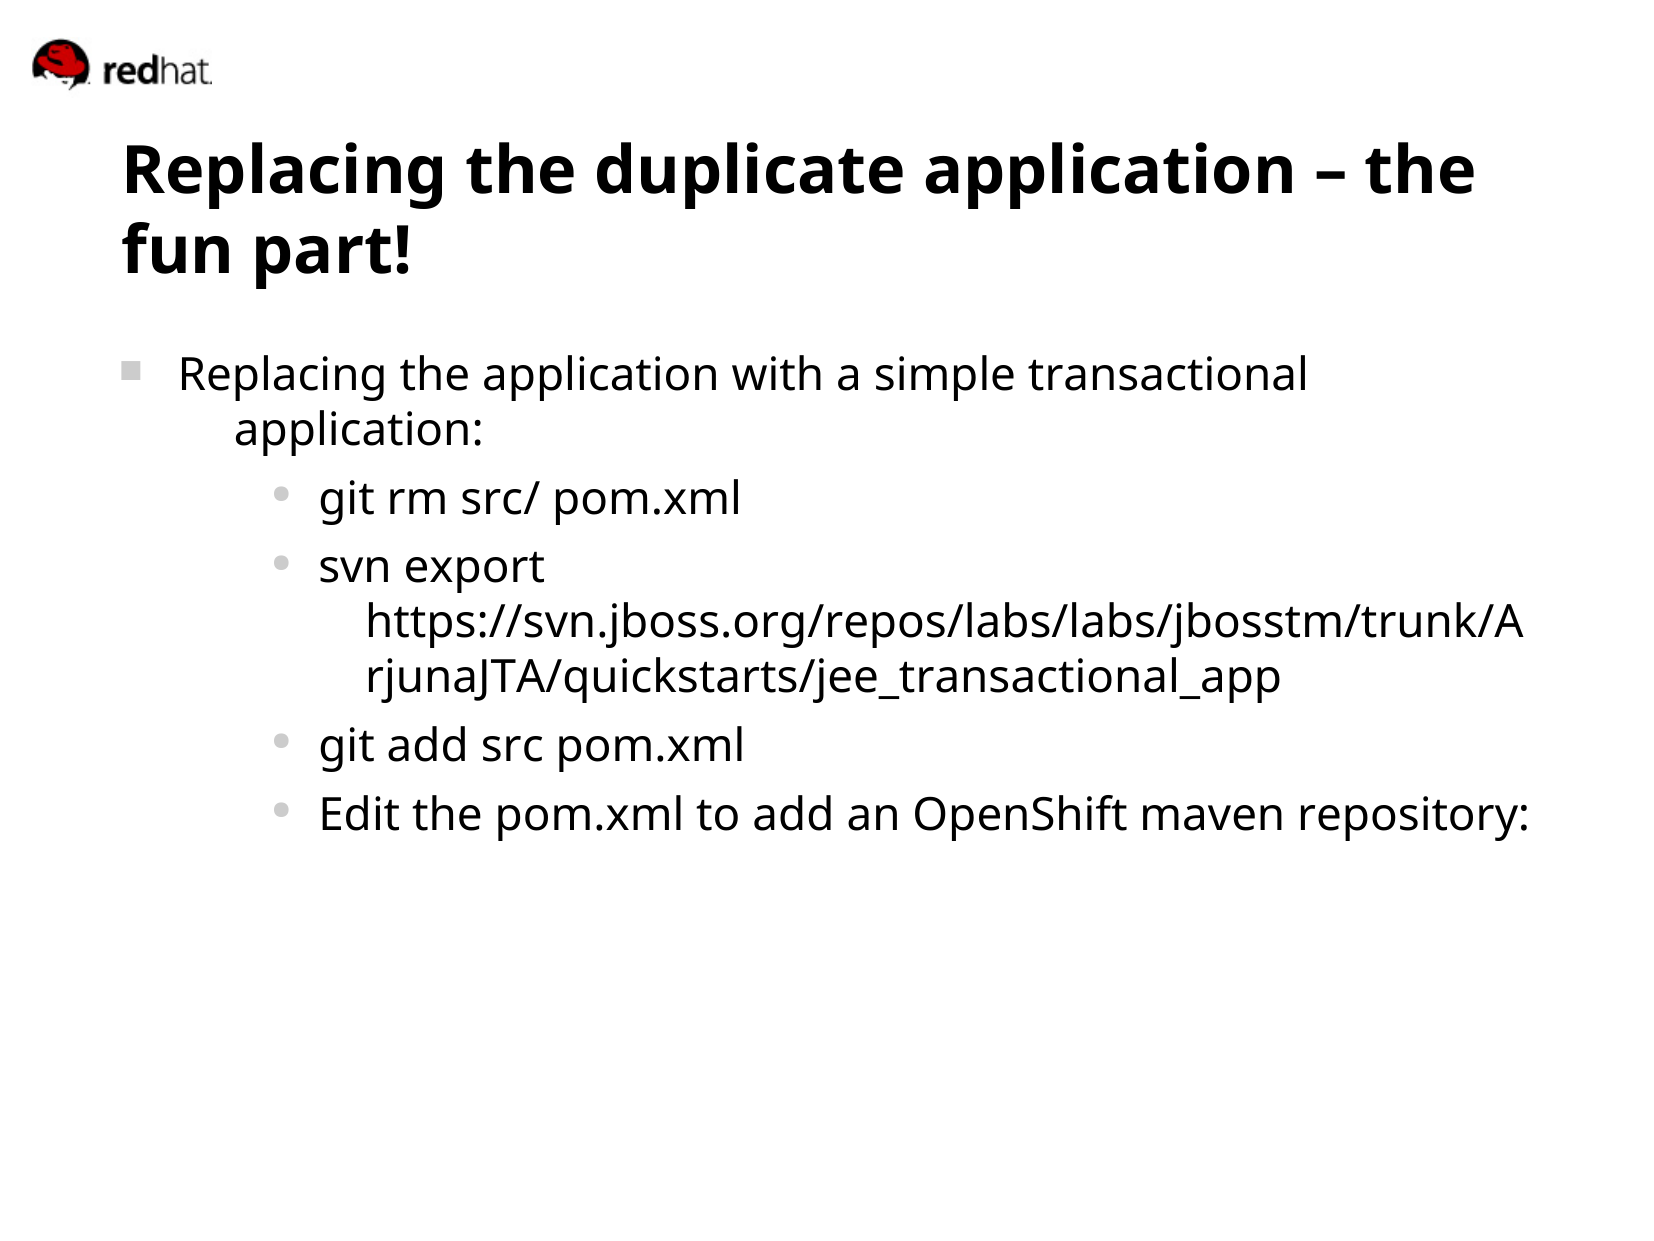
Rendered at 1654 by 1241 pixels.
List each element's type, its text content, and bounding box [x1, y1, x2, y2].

list Replacing the application with a simple transactional application: git rm src/ pom.xml svn export https://svn.jboss.org/repos/labs/labs/jbosstm/trunk/ArjunaJTA/quickstarts/jee_transactional_app git add src pom.xml Edit the pom.xml to add an OpenShift maven repository: [121, 344, 1534, 1127]
title Replacing the duplicate application – the fun part! [121, 102, 1534, 310]
